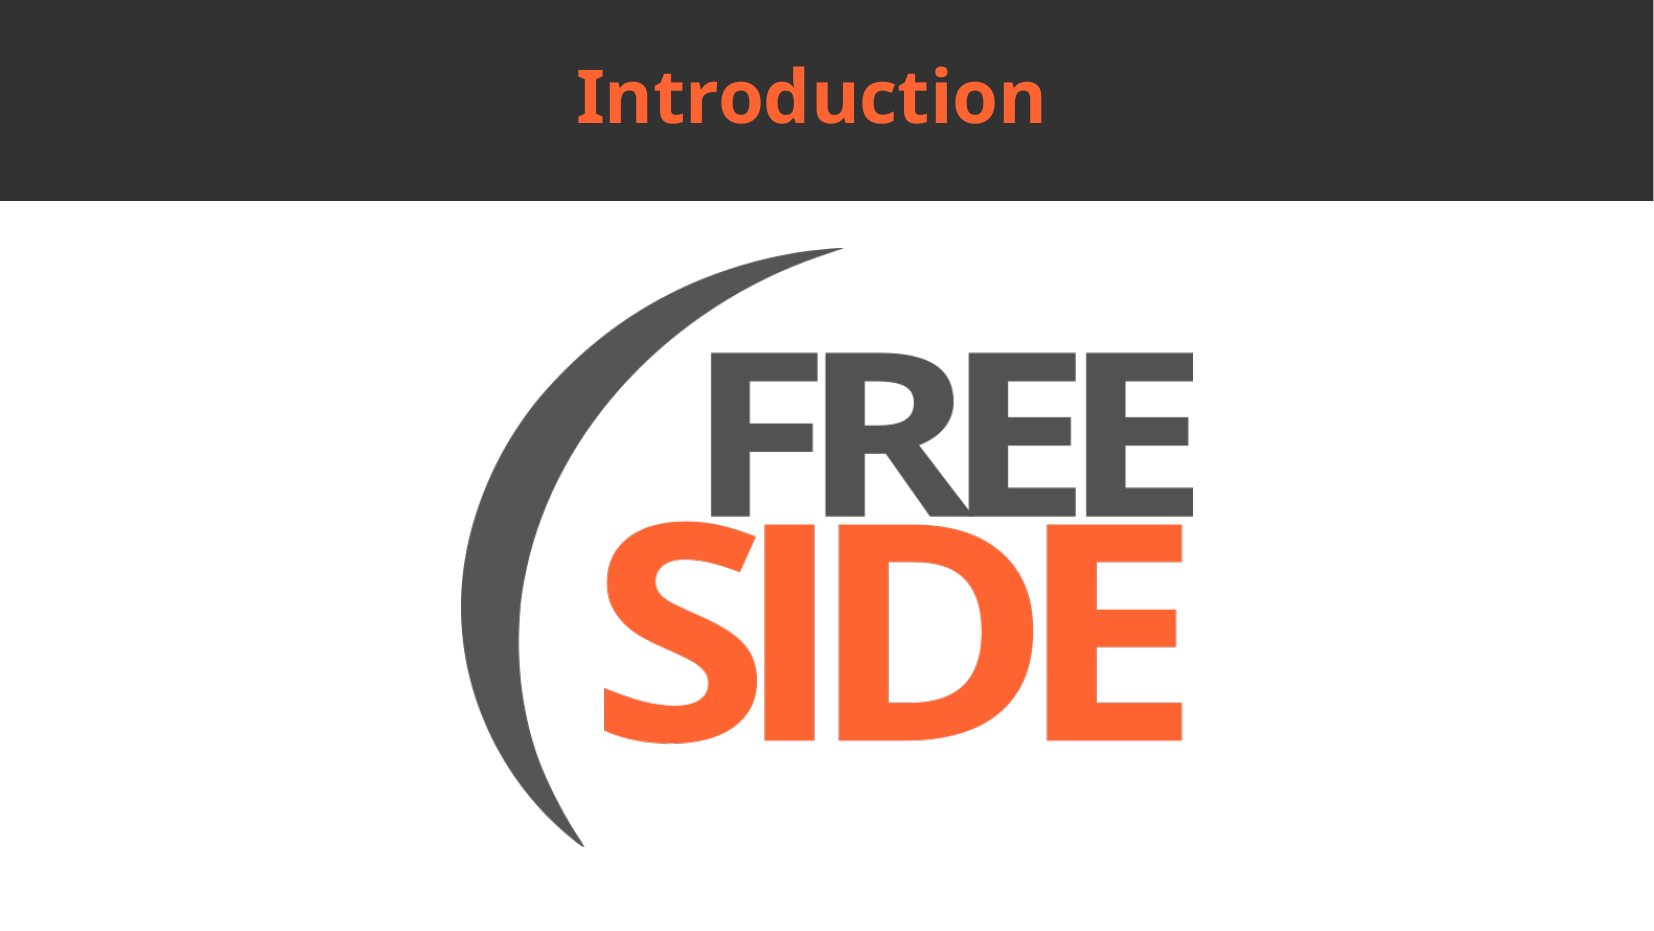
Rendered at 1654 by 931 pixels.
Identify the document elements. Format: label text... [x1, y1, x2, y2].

title Introduction [236, 17, 1388, 172]
picture [461, 248, 1193, 847]
